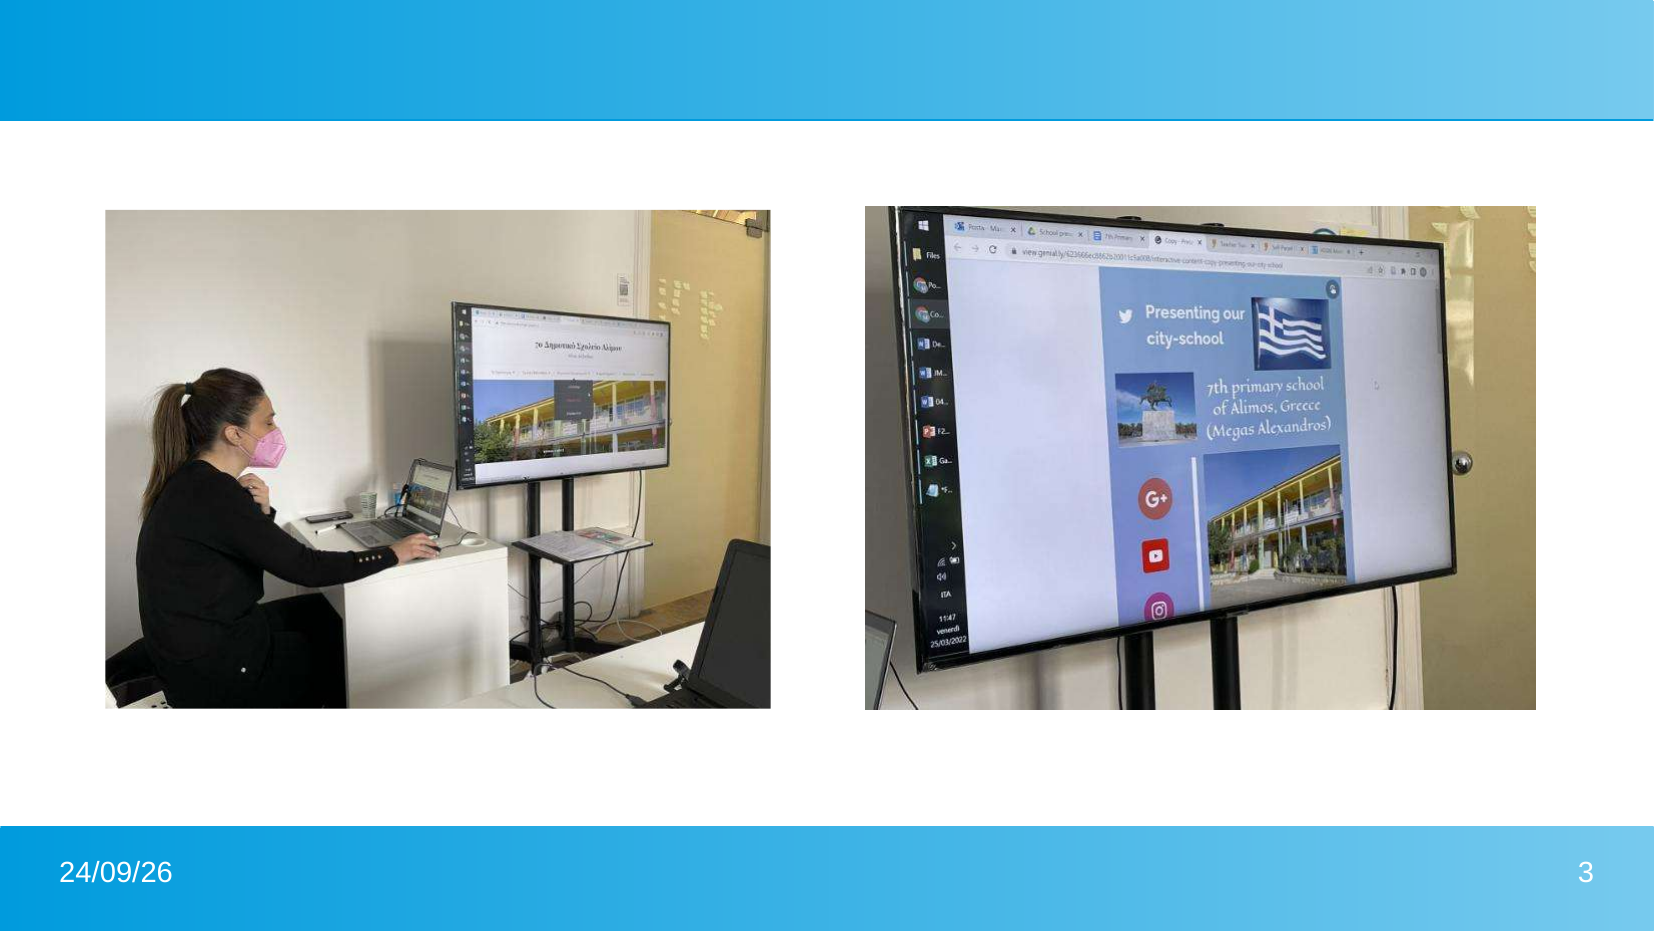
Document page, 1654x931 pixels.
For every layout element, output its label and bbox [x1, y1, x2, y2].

text_box [105, 209, 771, 709]
picture [865, 206, 1536, 710]
